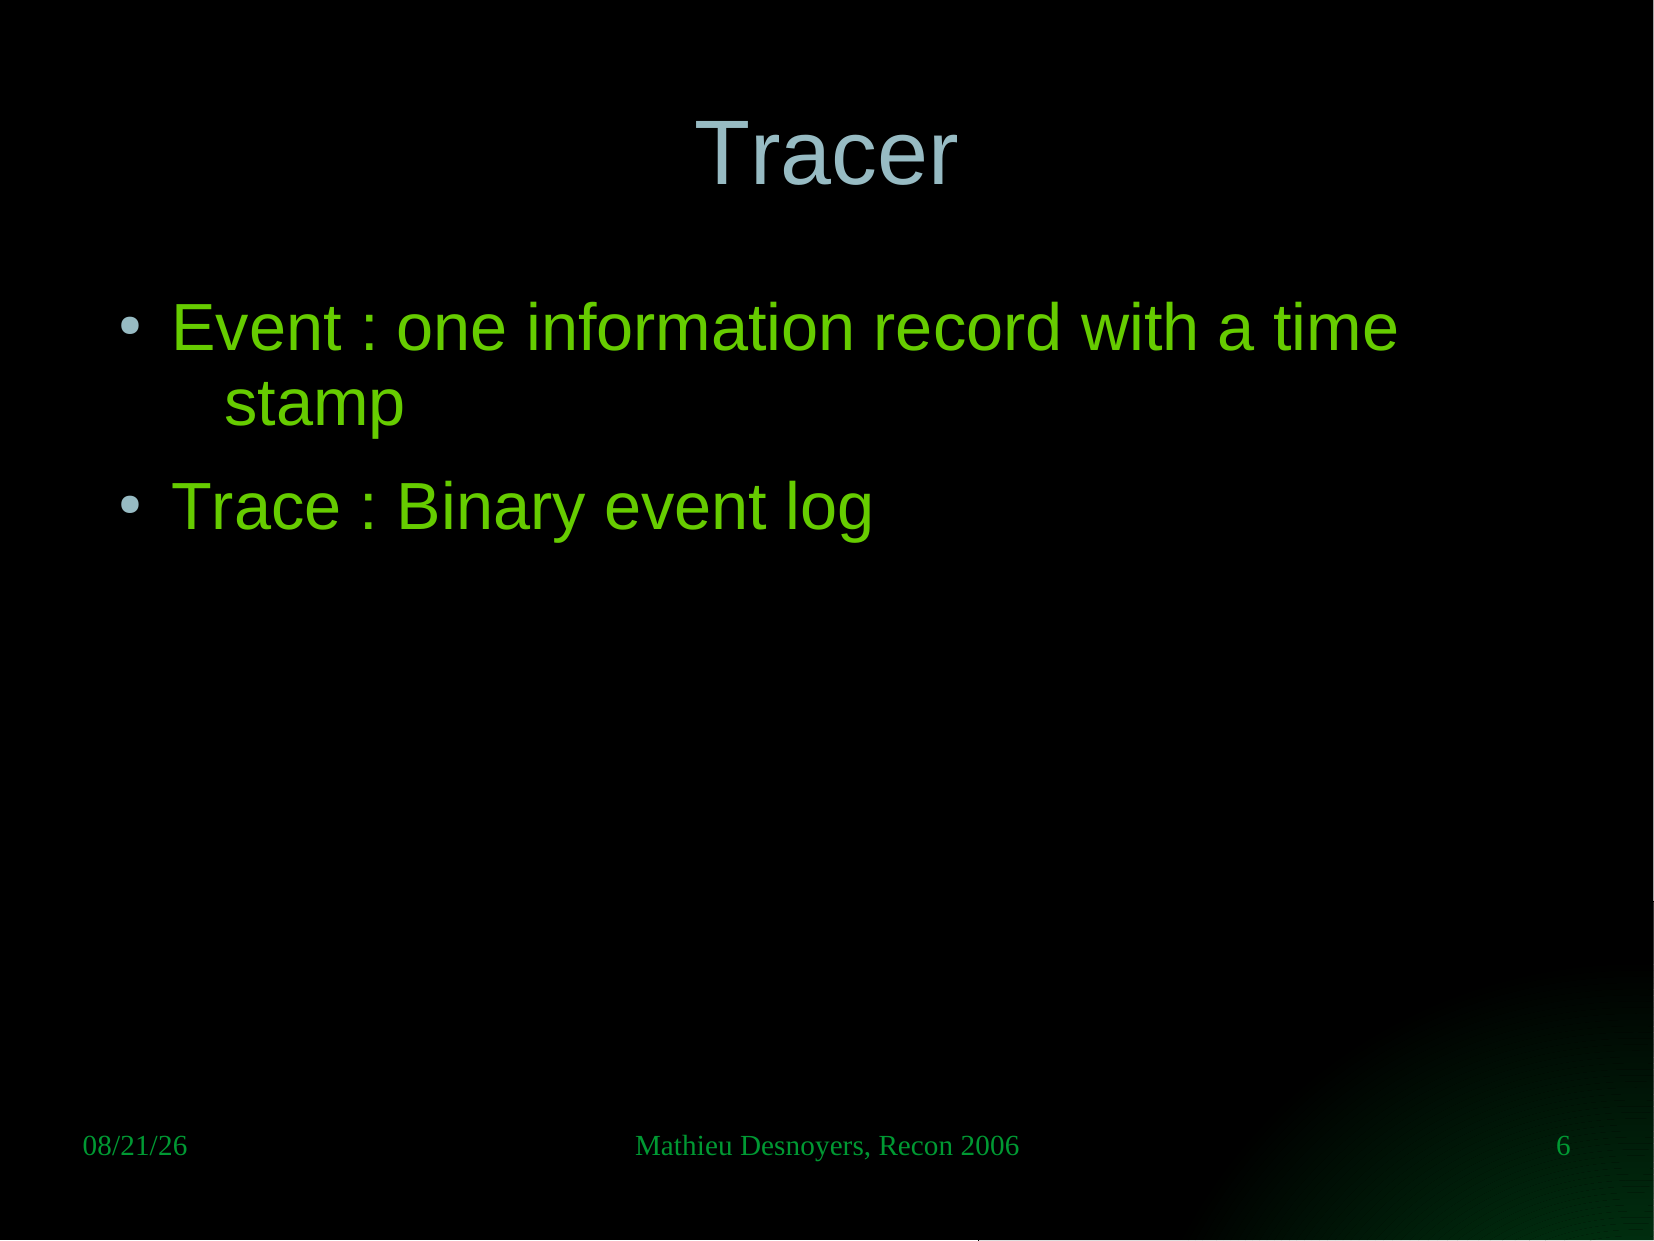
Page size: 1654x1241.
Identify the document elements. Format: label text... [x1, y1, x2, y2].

list Event : one information record with a time stamp Trace : Binary event log [82, 290, 1571, 1109]
title Tracer [82, 49, 1571, 257]
